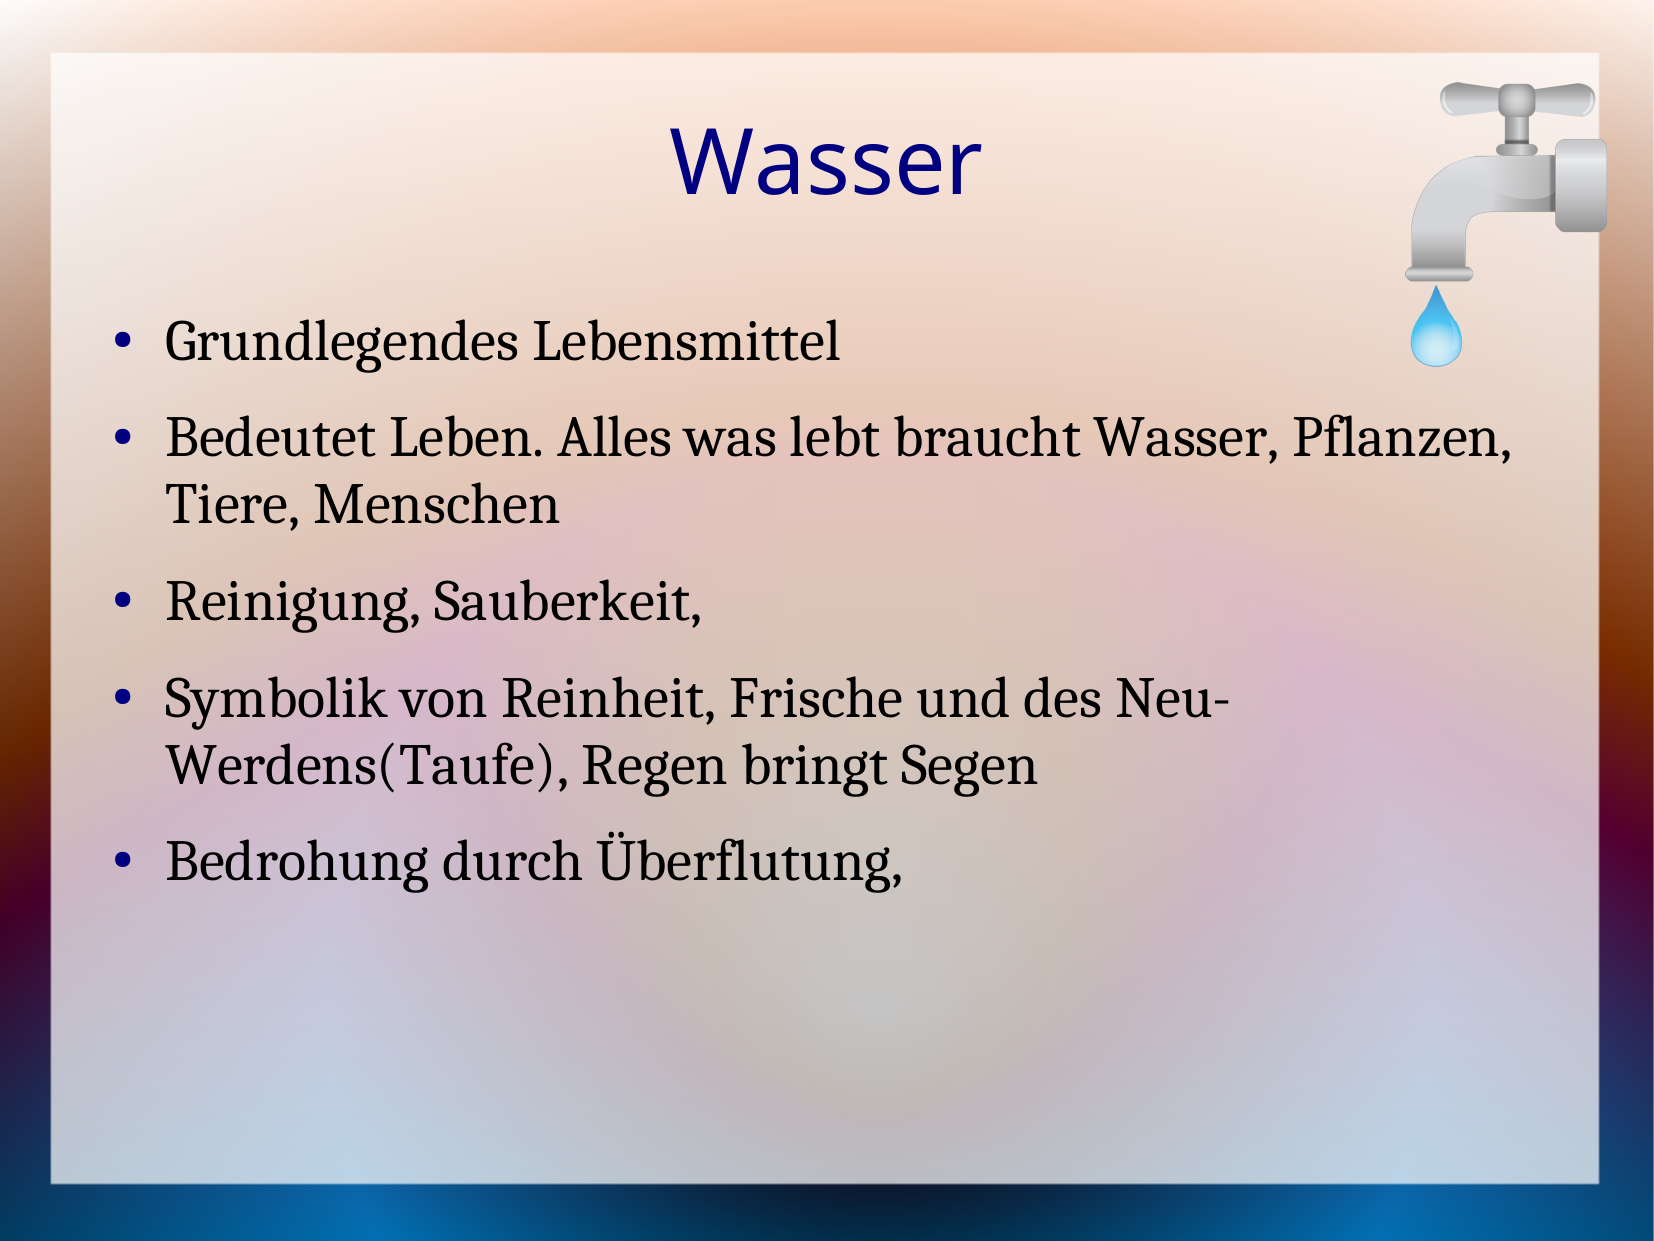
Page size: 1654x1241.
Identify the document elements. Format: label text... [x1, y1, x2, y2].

picture [0, 0, 1654, 1241]
title Wasser [82, 55, 1571, 263]
list Grundlegendes Lebensmittel Bedeutet Leben. Alles was lebt braucht Wasser, Pflanzen, Tiere, Menschen Reinigung, Sauberkeit, Symbolik von Reinheit, Frische und des Neu-Werdens(Taufe), Regen bringt Segen Bedrohung durch Überflutung, [94, 307, 1583, 1052]
